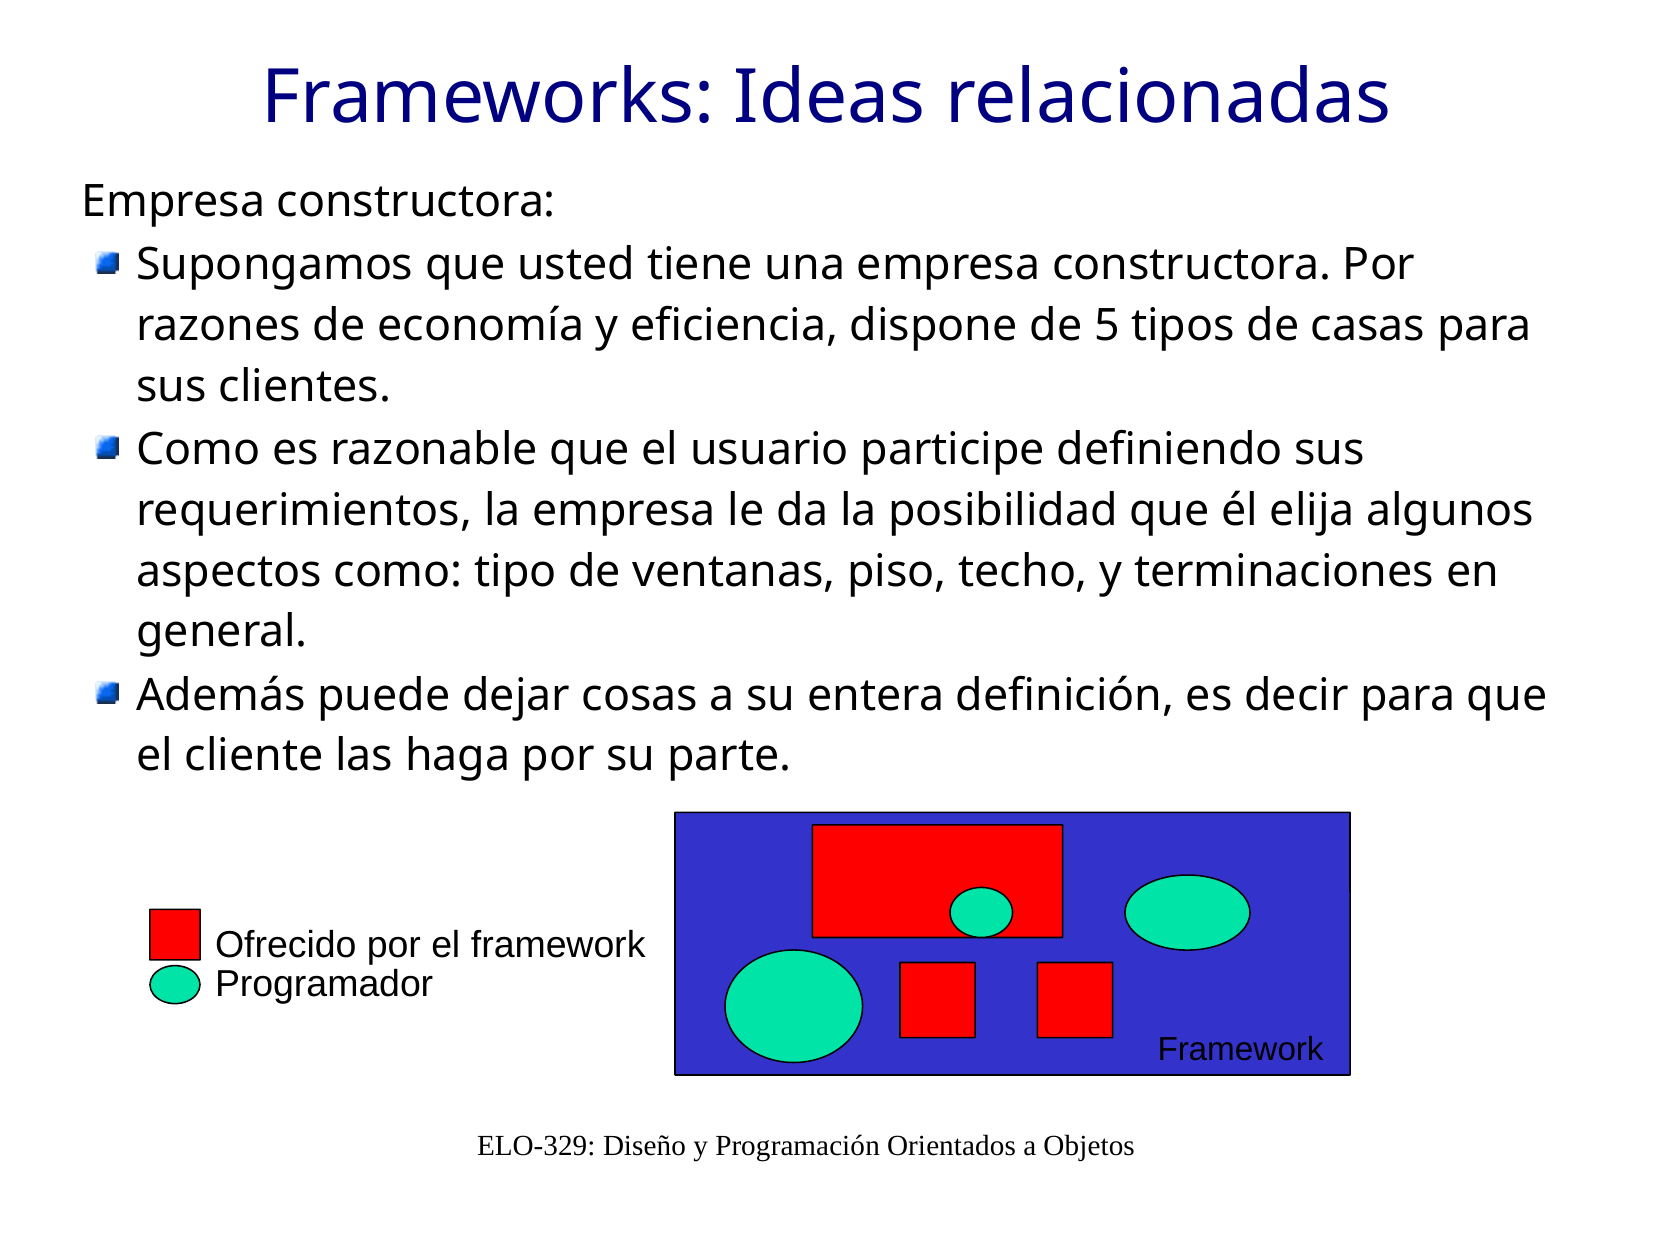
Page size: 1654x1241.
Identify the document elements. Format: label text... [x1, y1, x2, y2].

text_box Framework [1142, 1024, 1340, 1076]
text_box [149, 909, 201, 960]
title Frameworks: Ideas relacionadas [82, 43, 1571, 145]
list Empresa constructora: Supongamos que usted tiene una empresa constructora. Por razones de economía y eficiencia, dispone de 5 tipos de casas para sus clientes. Como es razonable que el usuario participe definiendo sus requerimientos, la empresa le da la posibilidad que él elija algunos aspectos como: tipo de ventanas, piso, techo, y terminaciones en general. Además puede dejar cosas a su entera definición, es decir para que el cliente las haga por su parte. [81, 169, 1571, 784]
text_box Ofrecido por el framework Programador [200, 918, 661, 1013]
text_box [675, 812, 1351, 1075]
